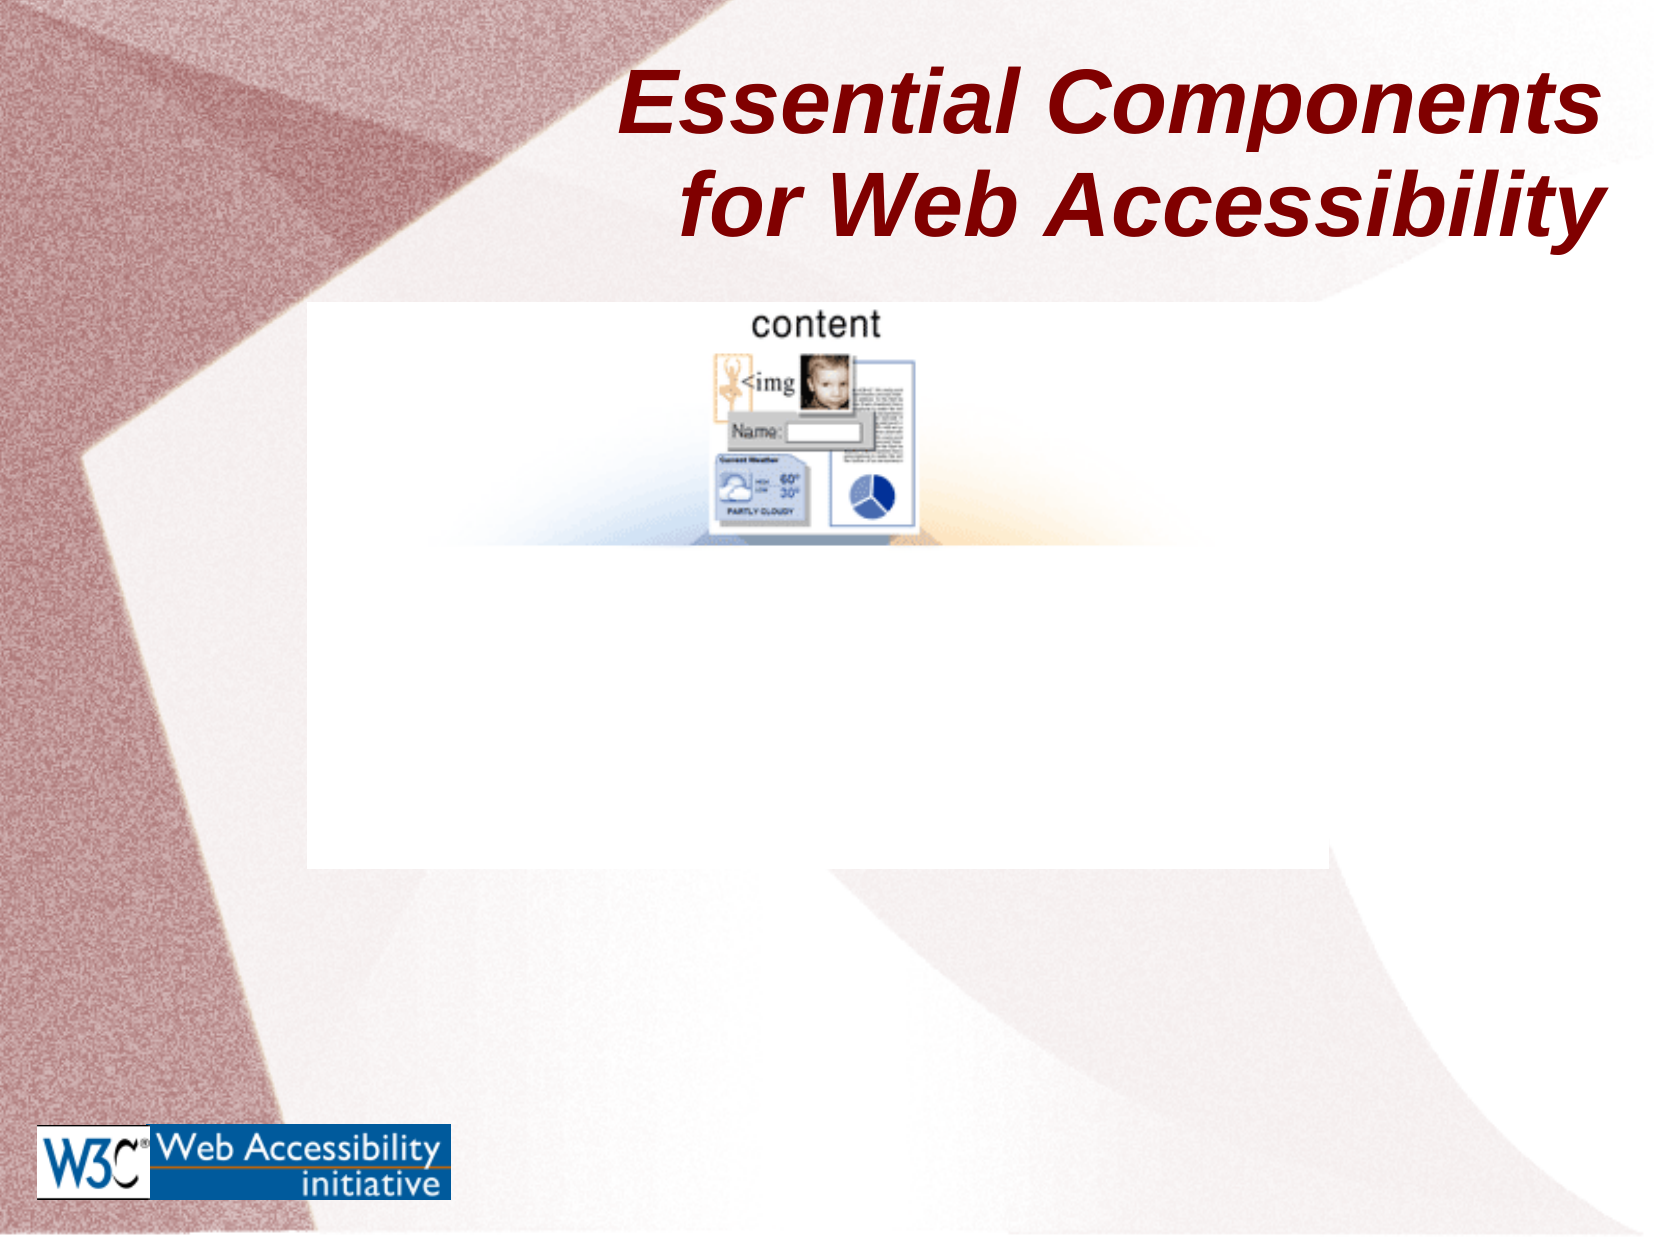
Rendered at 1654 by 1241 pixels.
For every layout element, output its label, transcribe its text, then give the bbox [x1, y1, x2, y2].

title Essential Components for Web Accessibility [596, 49, 1607, 257]
picture [0, 0, 1654, 1241]
chart [248, 243, 1525, 869]
